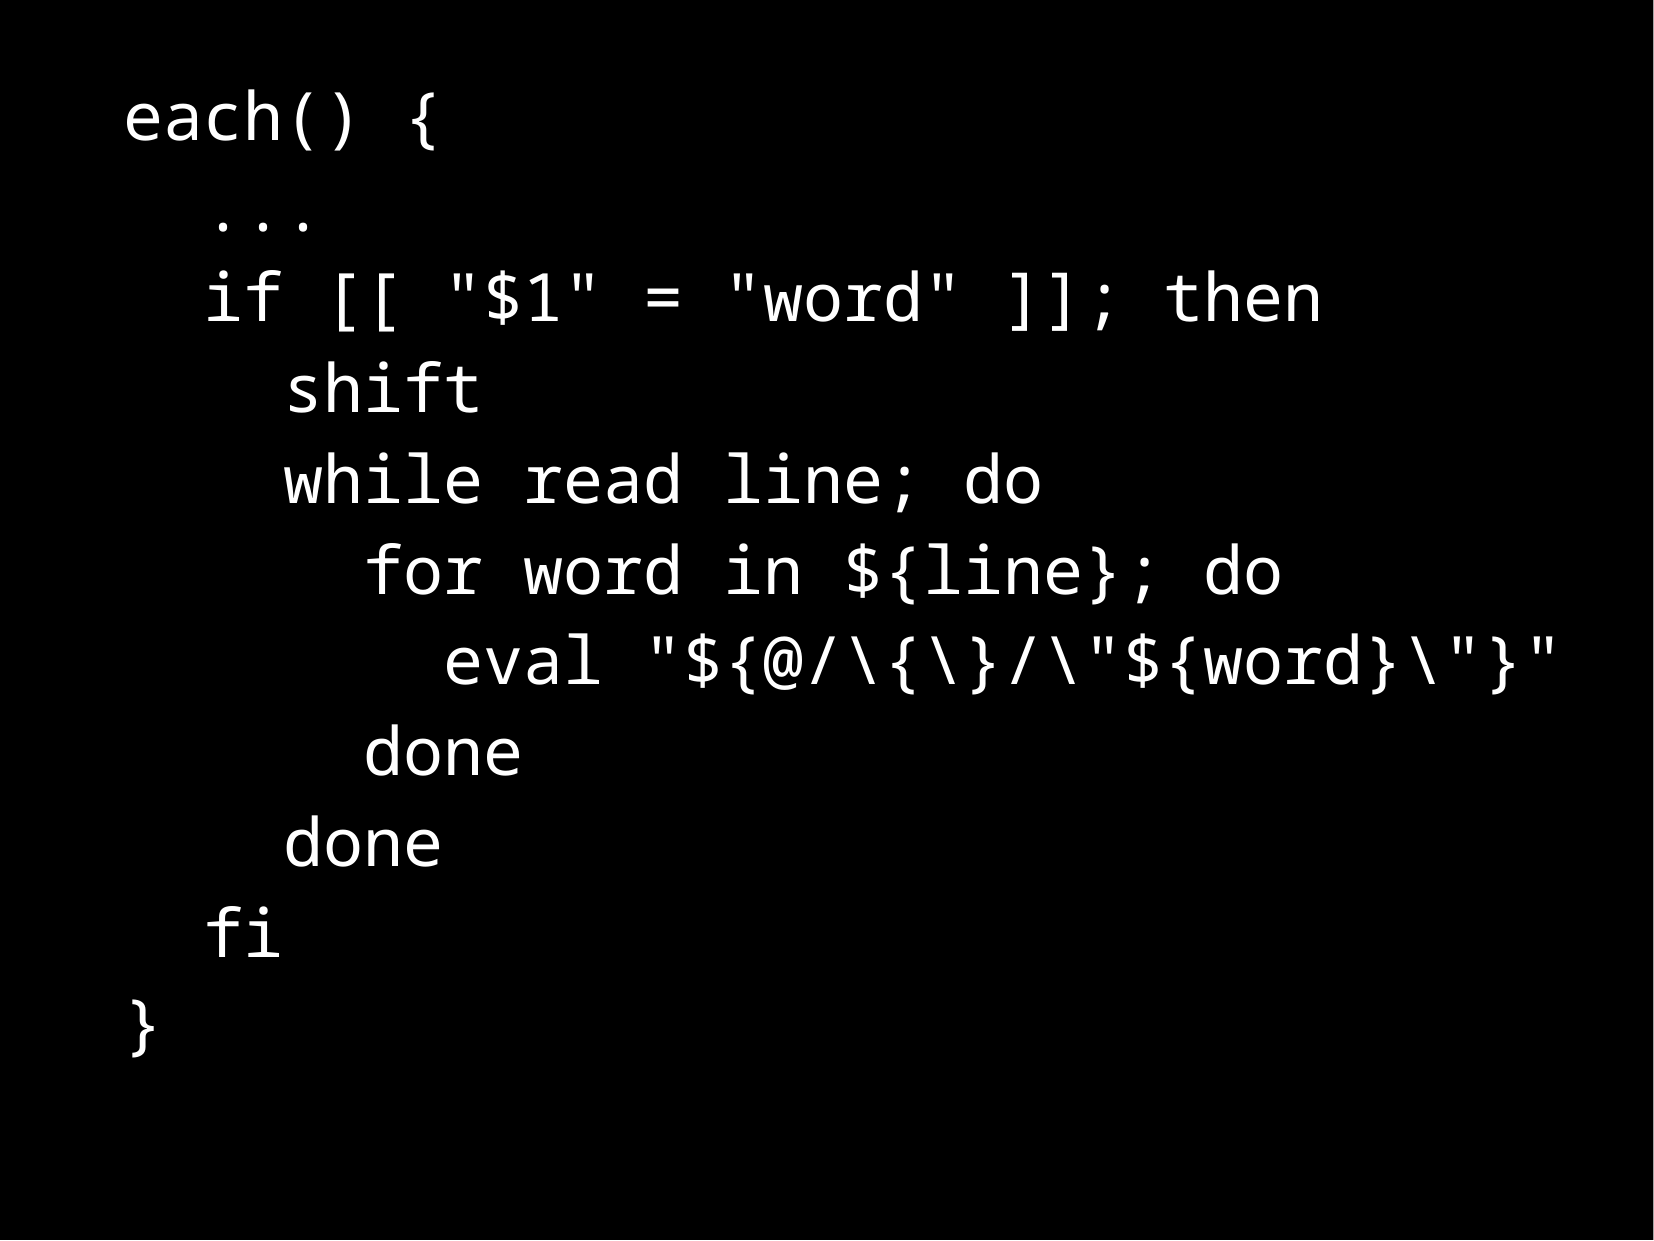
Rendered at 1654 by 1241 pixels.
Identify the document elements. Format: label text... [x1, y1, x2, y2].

title each() { ... if [[ "$1" = "word" ]]; then shift while read line; do for word in ${line}; do eval "${@/\{\}/\"${word}\"}" done done fi } [124, 163, 1613, 1064]
